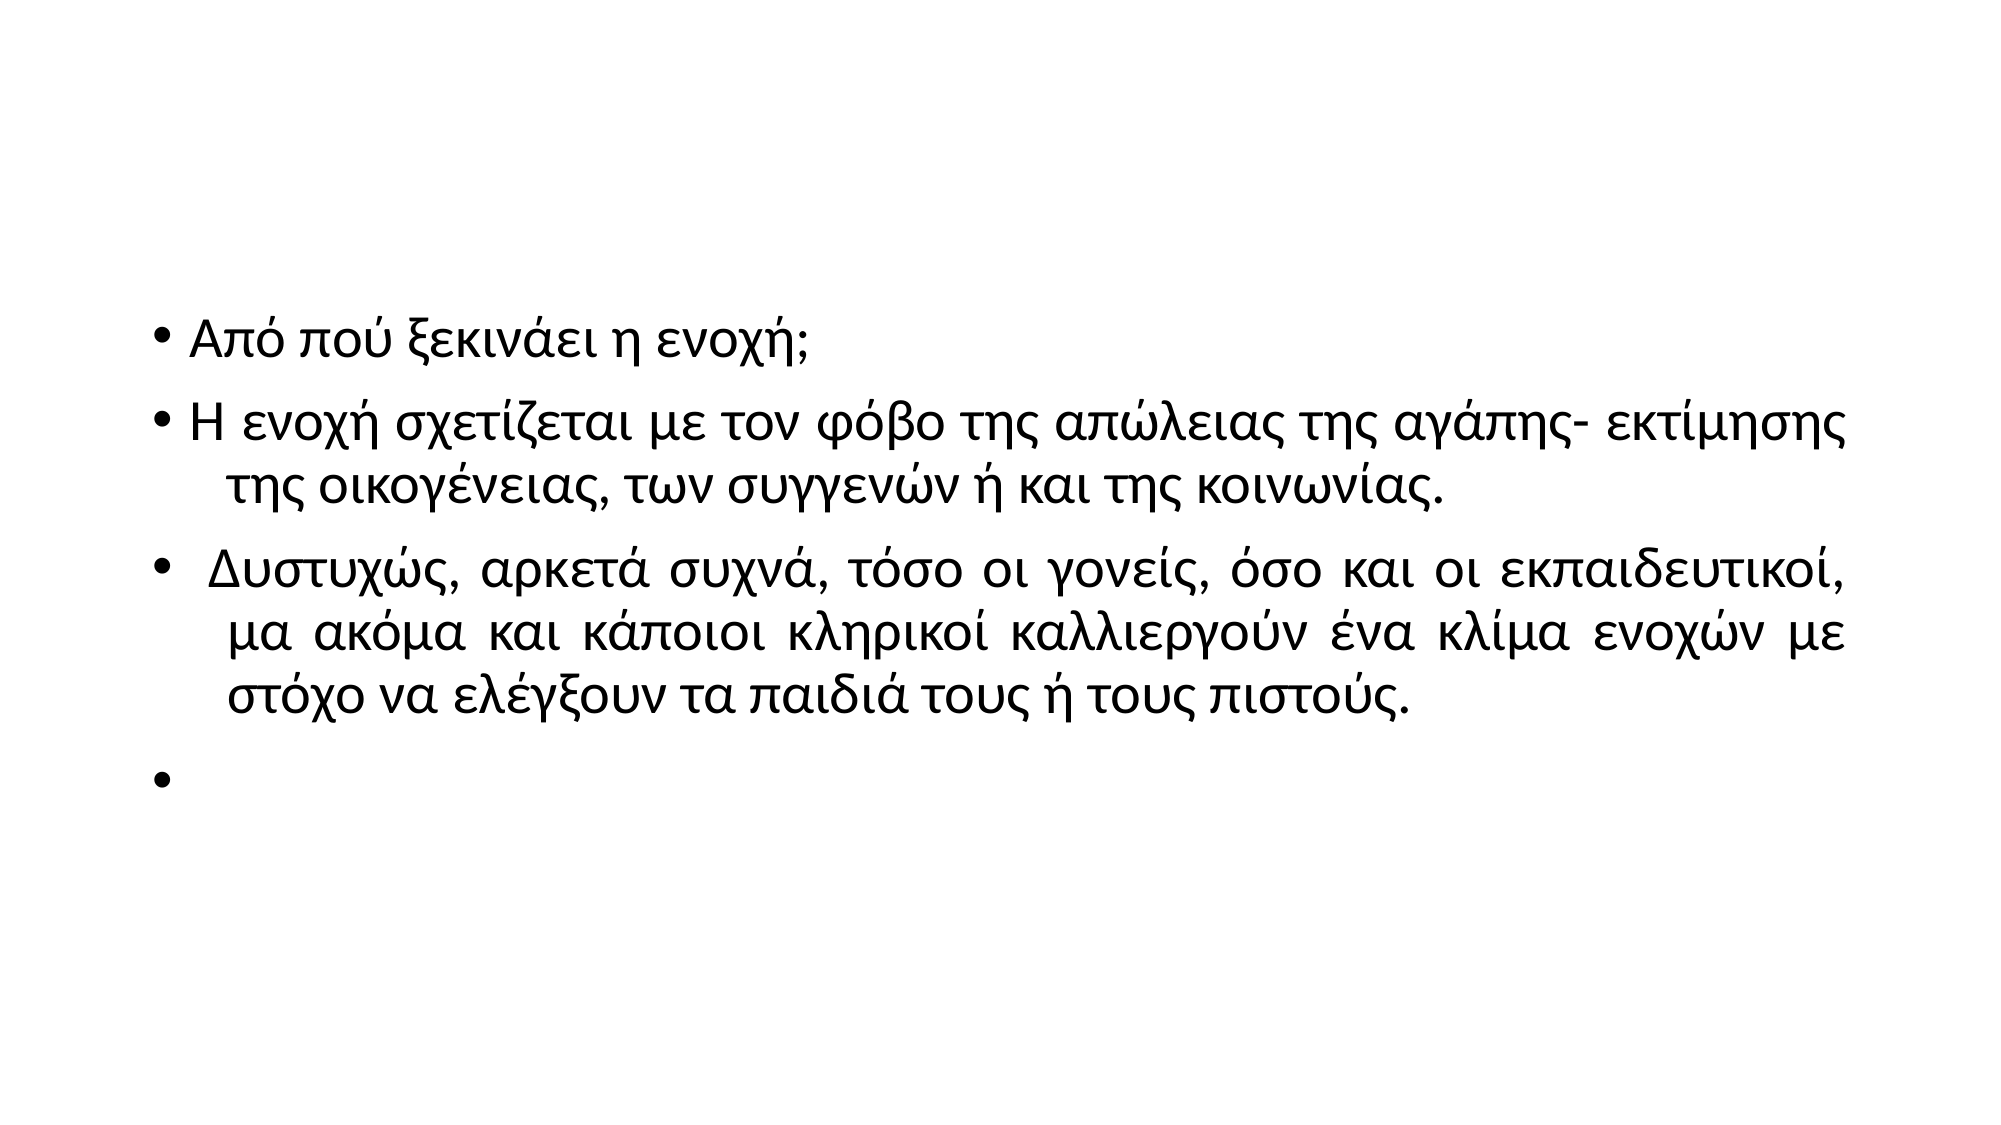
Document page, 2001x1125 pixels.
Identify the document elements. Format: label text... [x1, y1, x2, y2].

list Από πού ξεκινάει η ενοχή; Η ενοχή σχετίζεται με τον φόβο της απώλειας της αγάπης- εκτίμησης της οικογένειας, των συγγενών ή και της κοινωνίας. Δυστυχώς, αρκετά συχνά, τόσο οι γονείς, όσο και οι εκπαιδευτικοί, μα ακόμα και κάποιοι κληρικοί καλλιεργούν ένα κλίμα ενοχών με στόχο να ελέγξουν τα παιδιά τους ή τους πιστούς. [137, 299, 1863, 1014]
